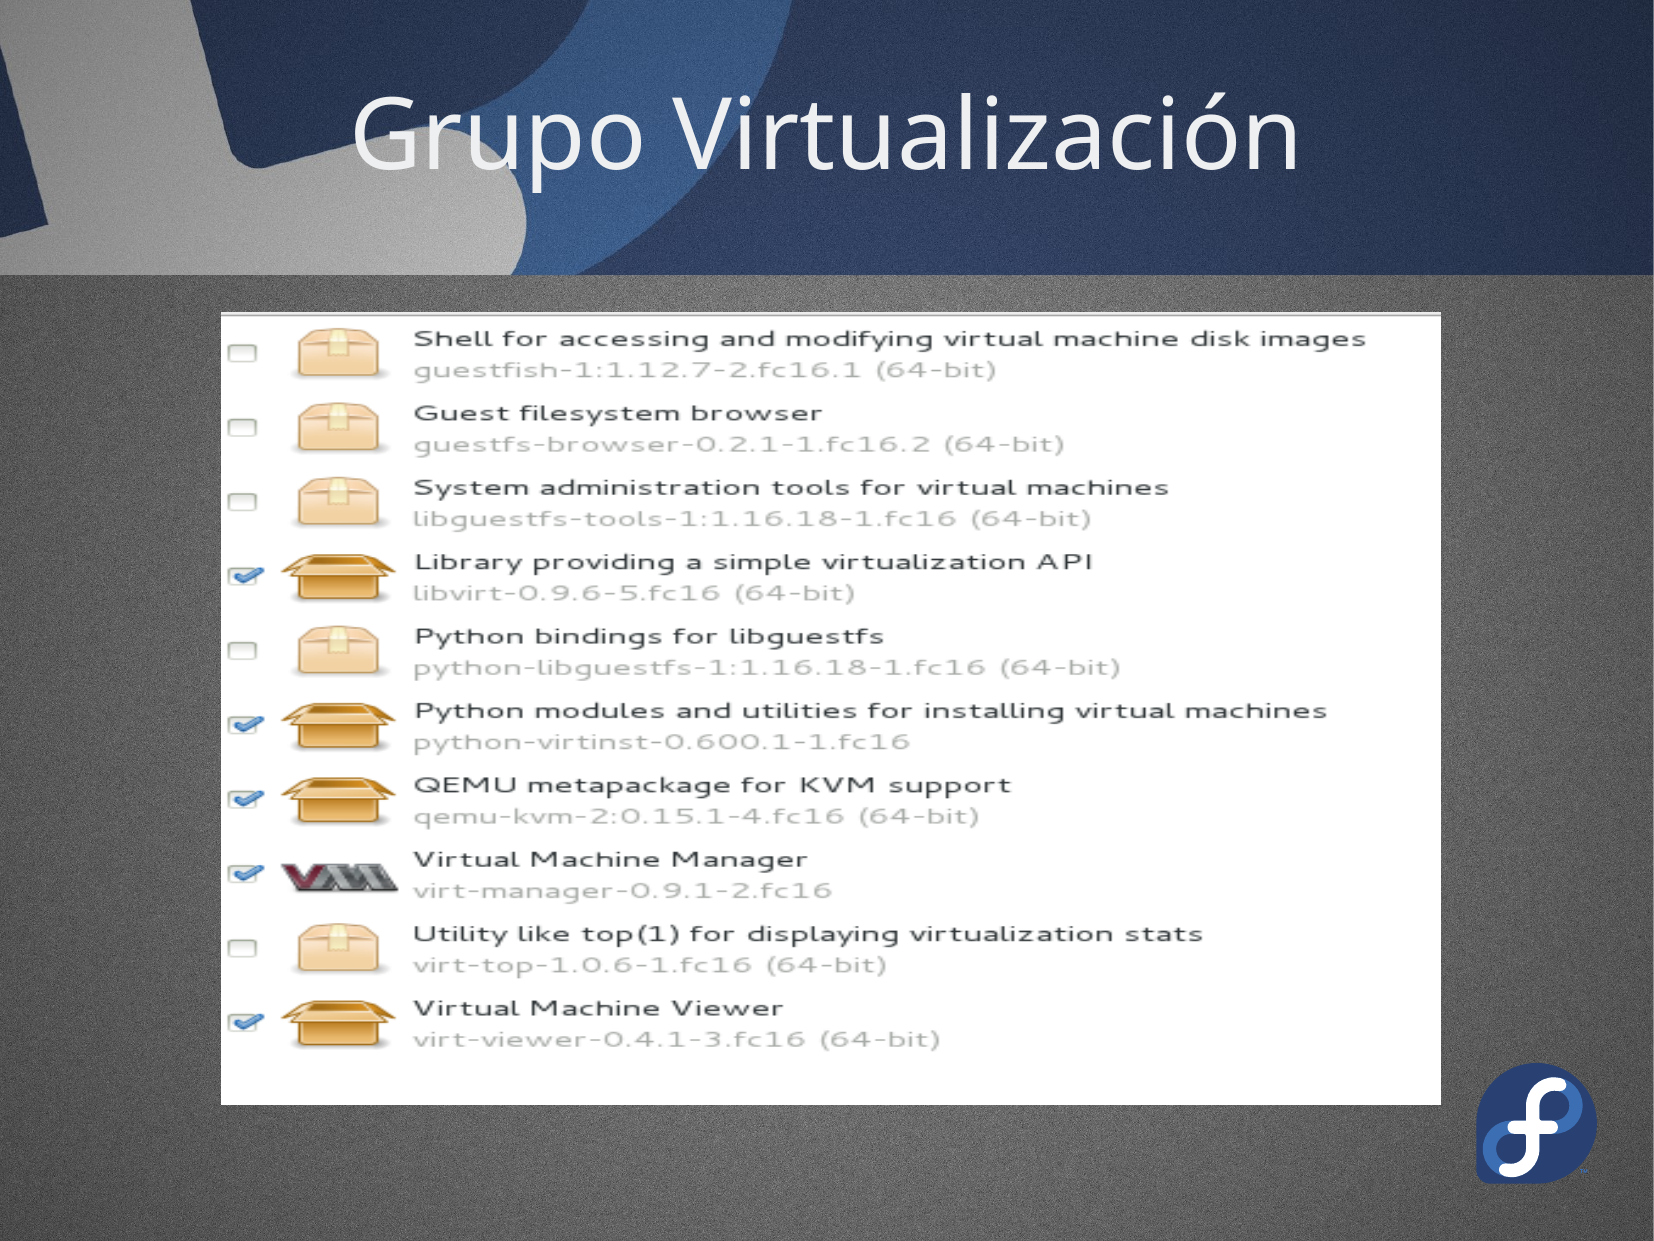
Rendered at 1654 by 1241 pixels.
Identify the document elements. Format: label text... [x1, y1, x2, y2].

picture [0, 0, 1654, 1241]
text_box Grupo Virtualización [88, 29, 1565, 237]
